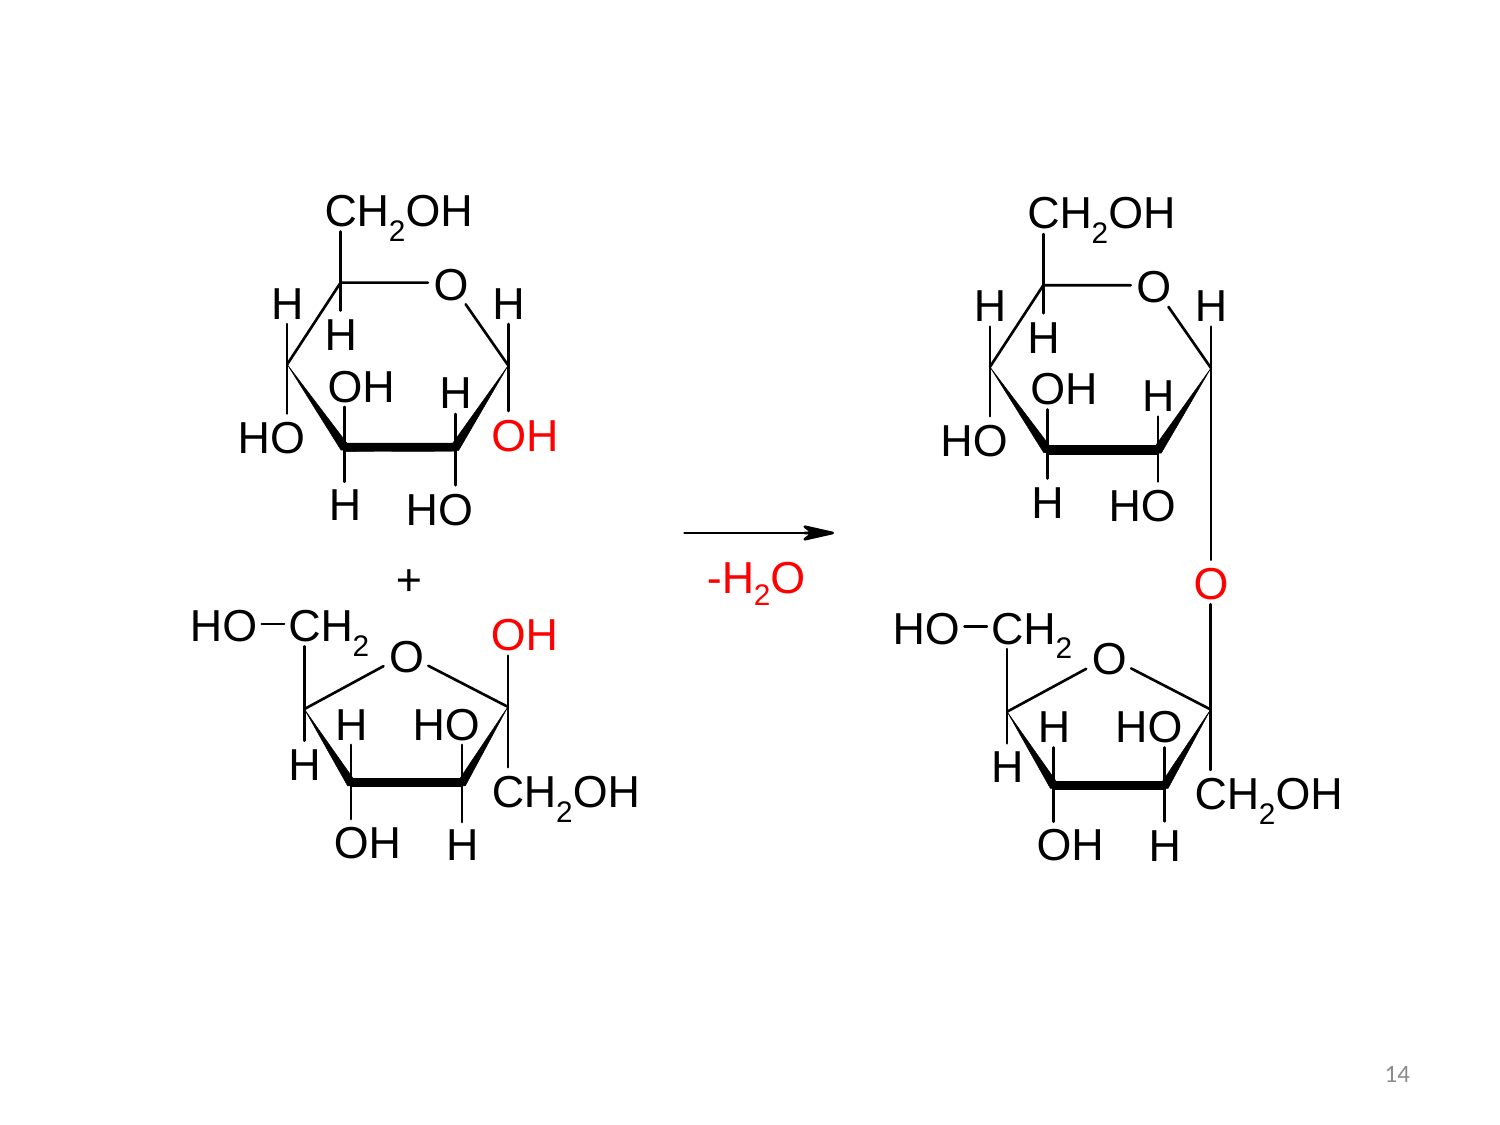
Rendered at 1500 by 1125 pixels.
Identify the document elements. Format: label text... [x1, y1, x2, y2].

chart [183, 184, 1352, 881]
slide_number <номер> [1074, 1042, 1425, 1103]
